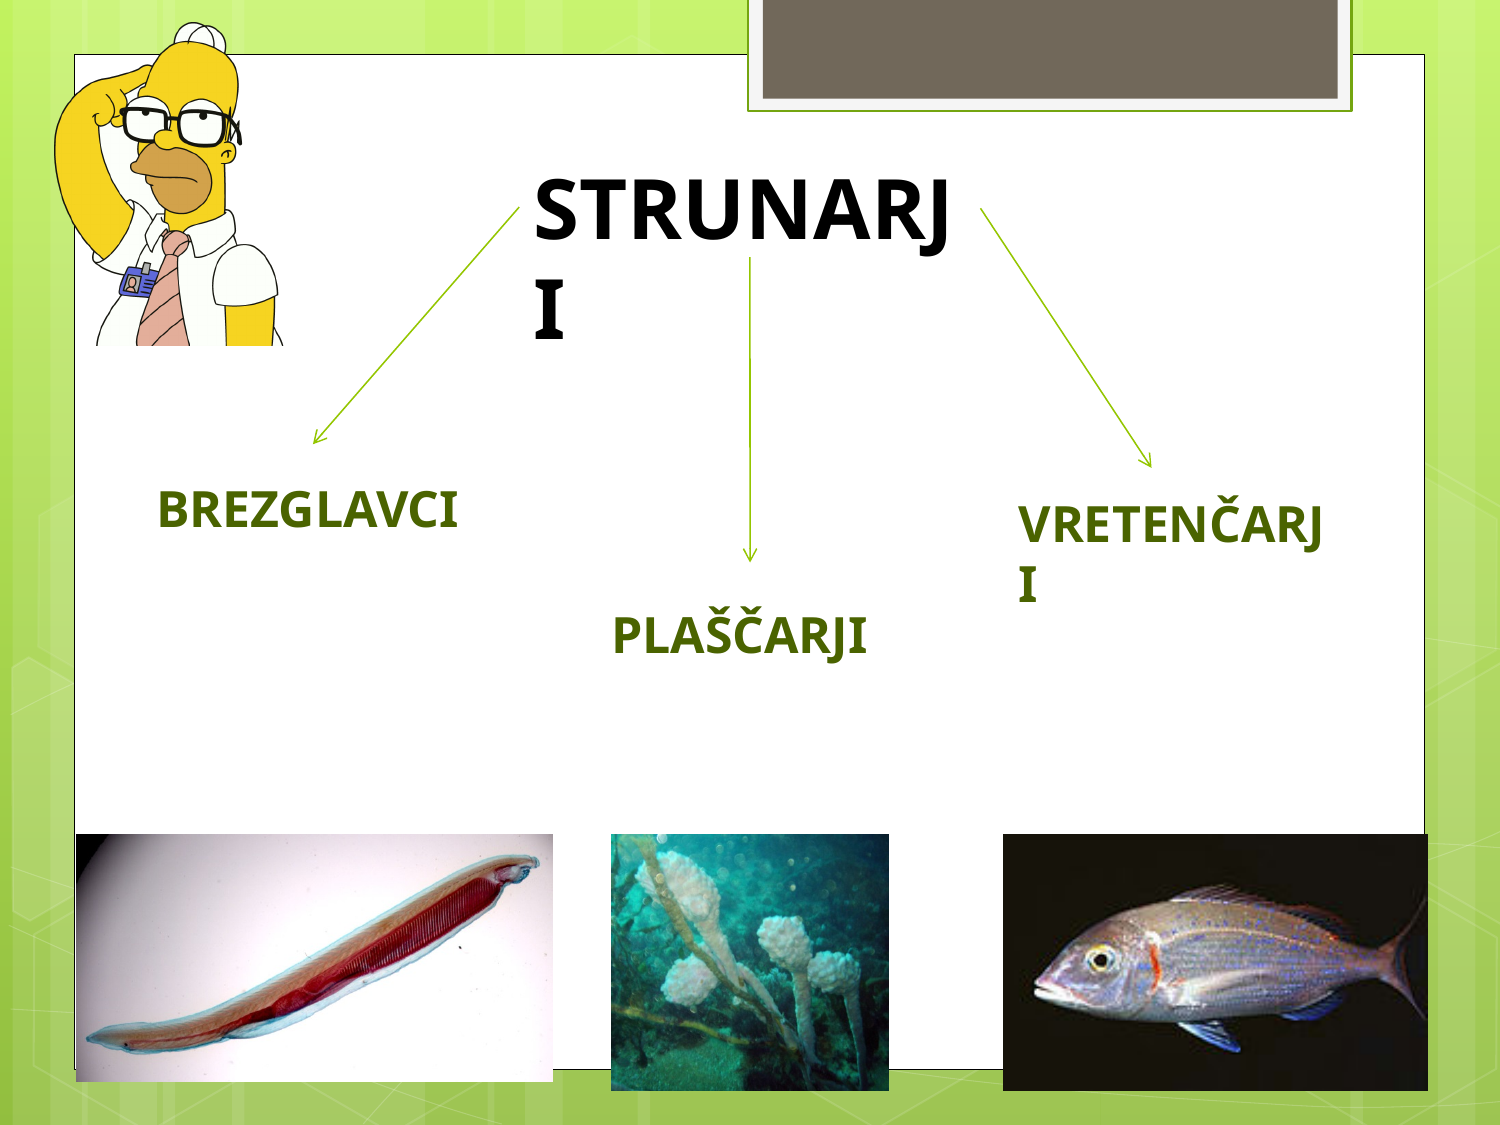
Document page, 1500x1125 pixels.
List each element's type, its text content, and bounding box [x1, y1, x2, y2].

picture [76, 834, 553, 1082]
text_box VRETENČARJI [1003, 485, 1353, 621]
picture [611, 834, 889, 1092]
text_box STRUNARJI [519, 148, 981, 364]
text_box BREZGLAVCI [141, 470, 491, 546]
text_box PLAŠČARJI [596, 596, 904, 671]
picture [0, 22, 411, 346]
picture [1003, 834, 1428, 1092]
